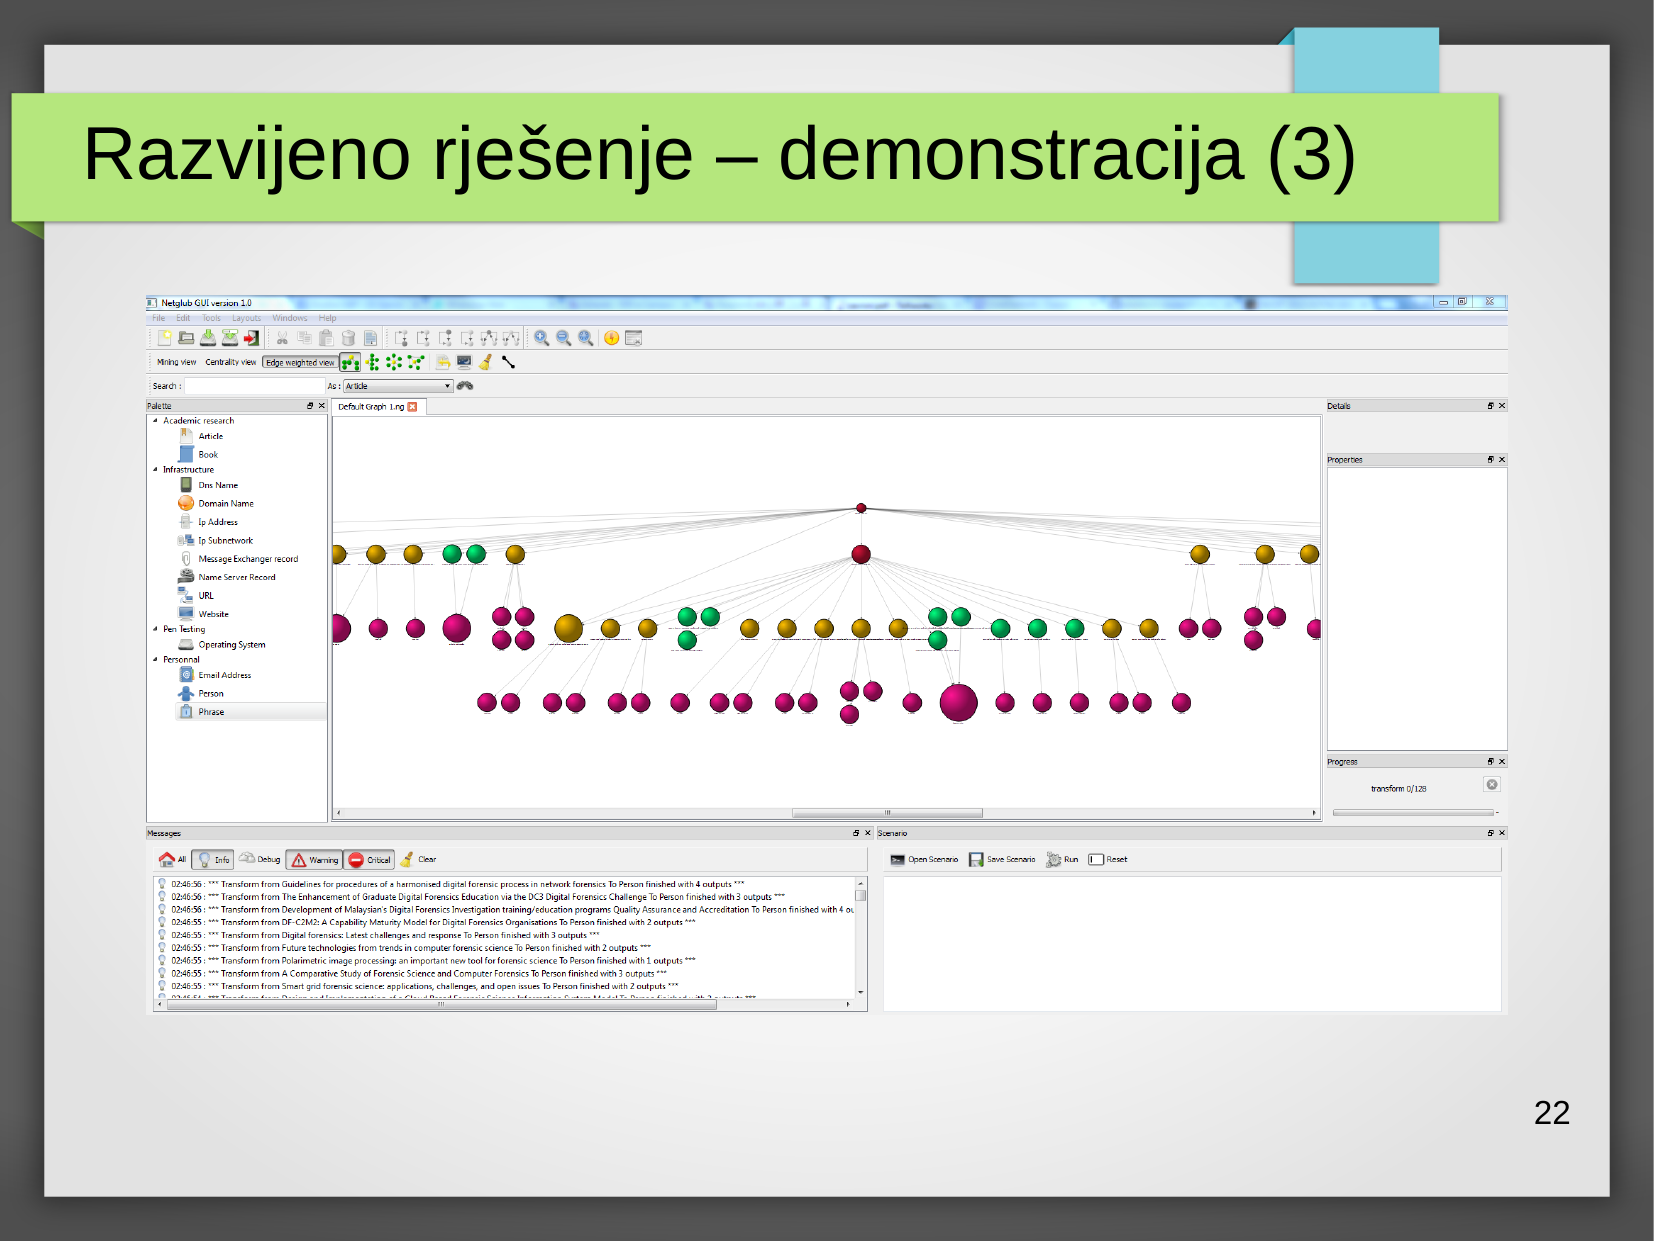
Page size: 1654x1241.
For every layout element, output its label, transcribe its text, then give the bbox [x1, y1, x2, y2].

picture [0, 0, 1654, 1241]
title Razvijeno rješenje – demonstracija (3) [82, 94, 1489, 213]
